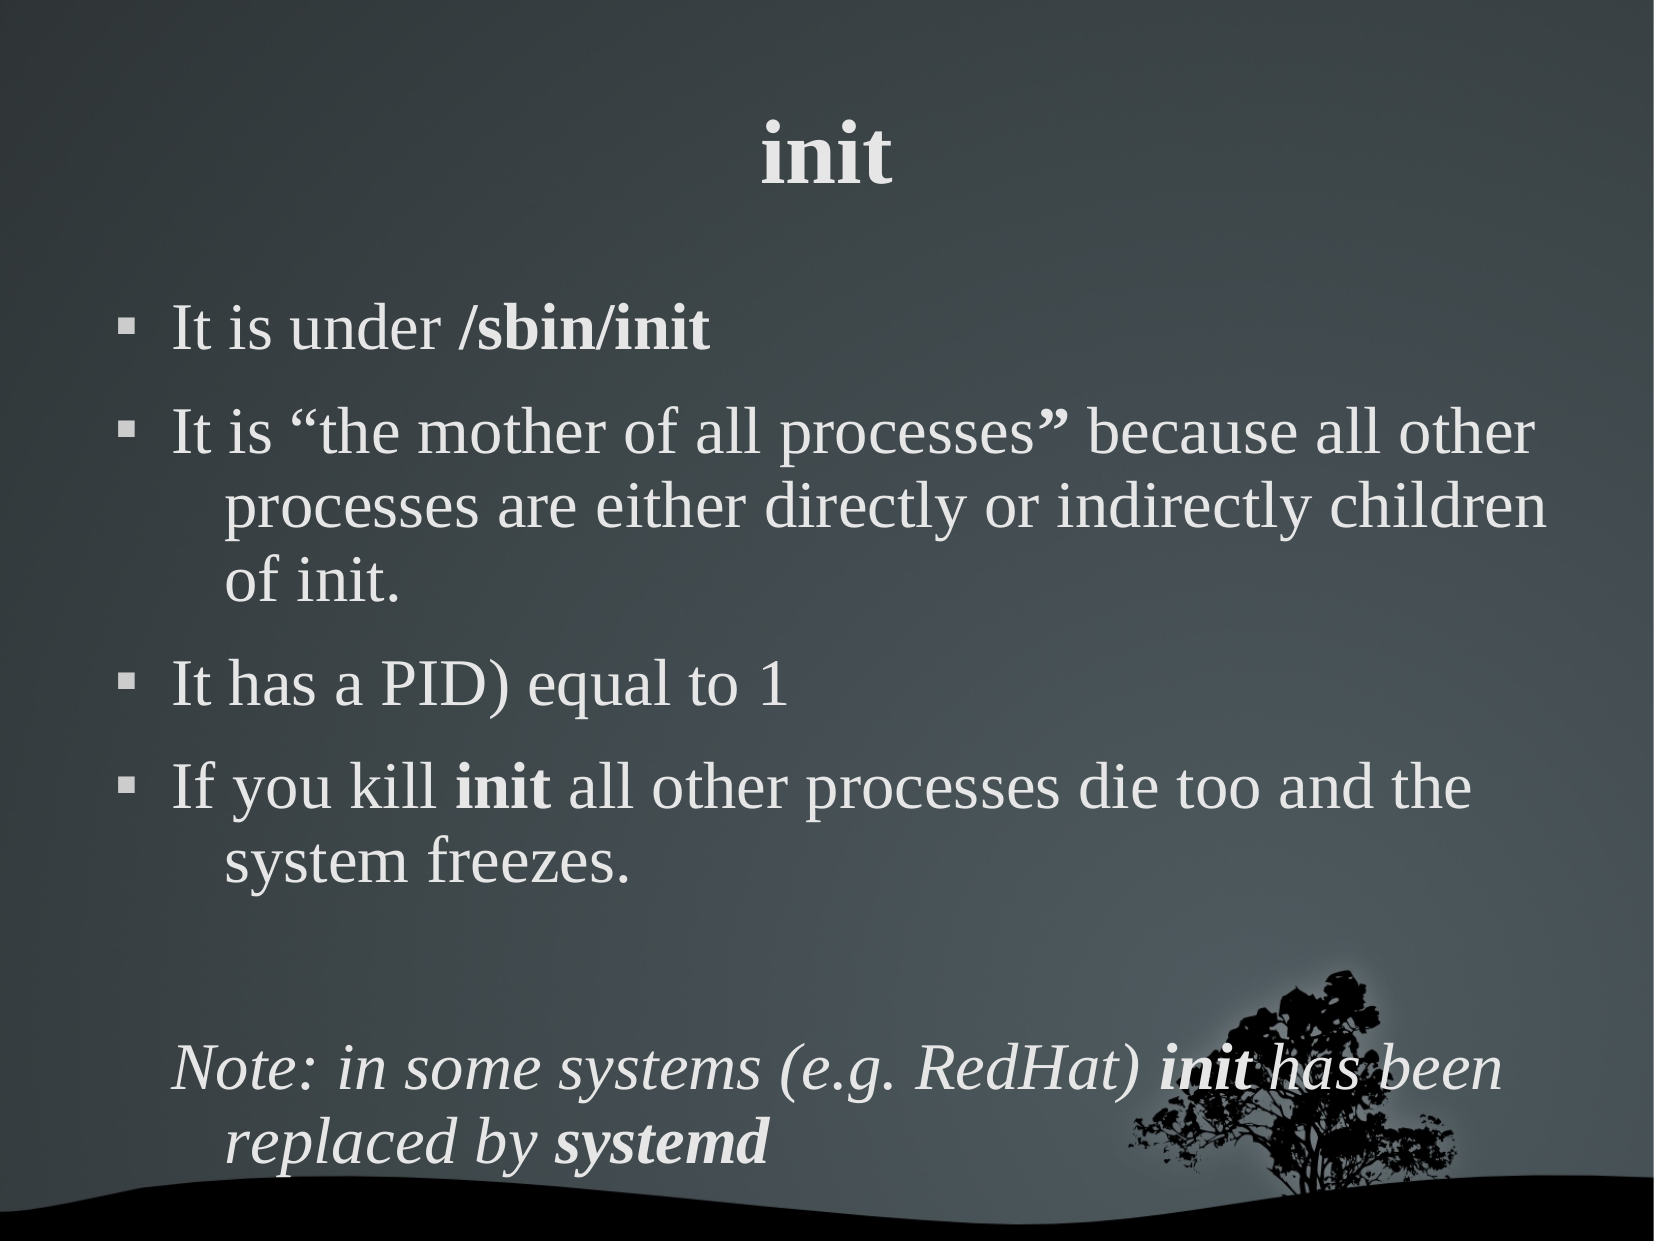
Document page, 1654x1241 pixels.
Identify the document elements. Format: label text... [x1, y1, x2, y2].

picture [0, 0, 1654, 1241]
title init [82, 49, 1571, 257]
list It is under /sbin/init It is “the mother of all processes” because all other processes are either directly or indirectly children of init. It has a PID) equal to 1 If you kill init all other processes die too and the system freezes. Note: in some systems (e.g. RedHat) init has been replaced by systemd [82, 290, 1571, 1109]
